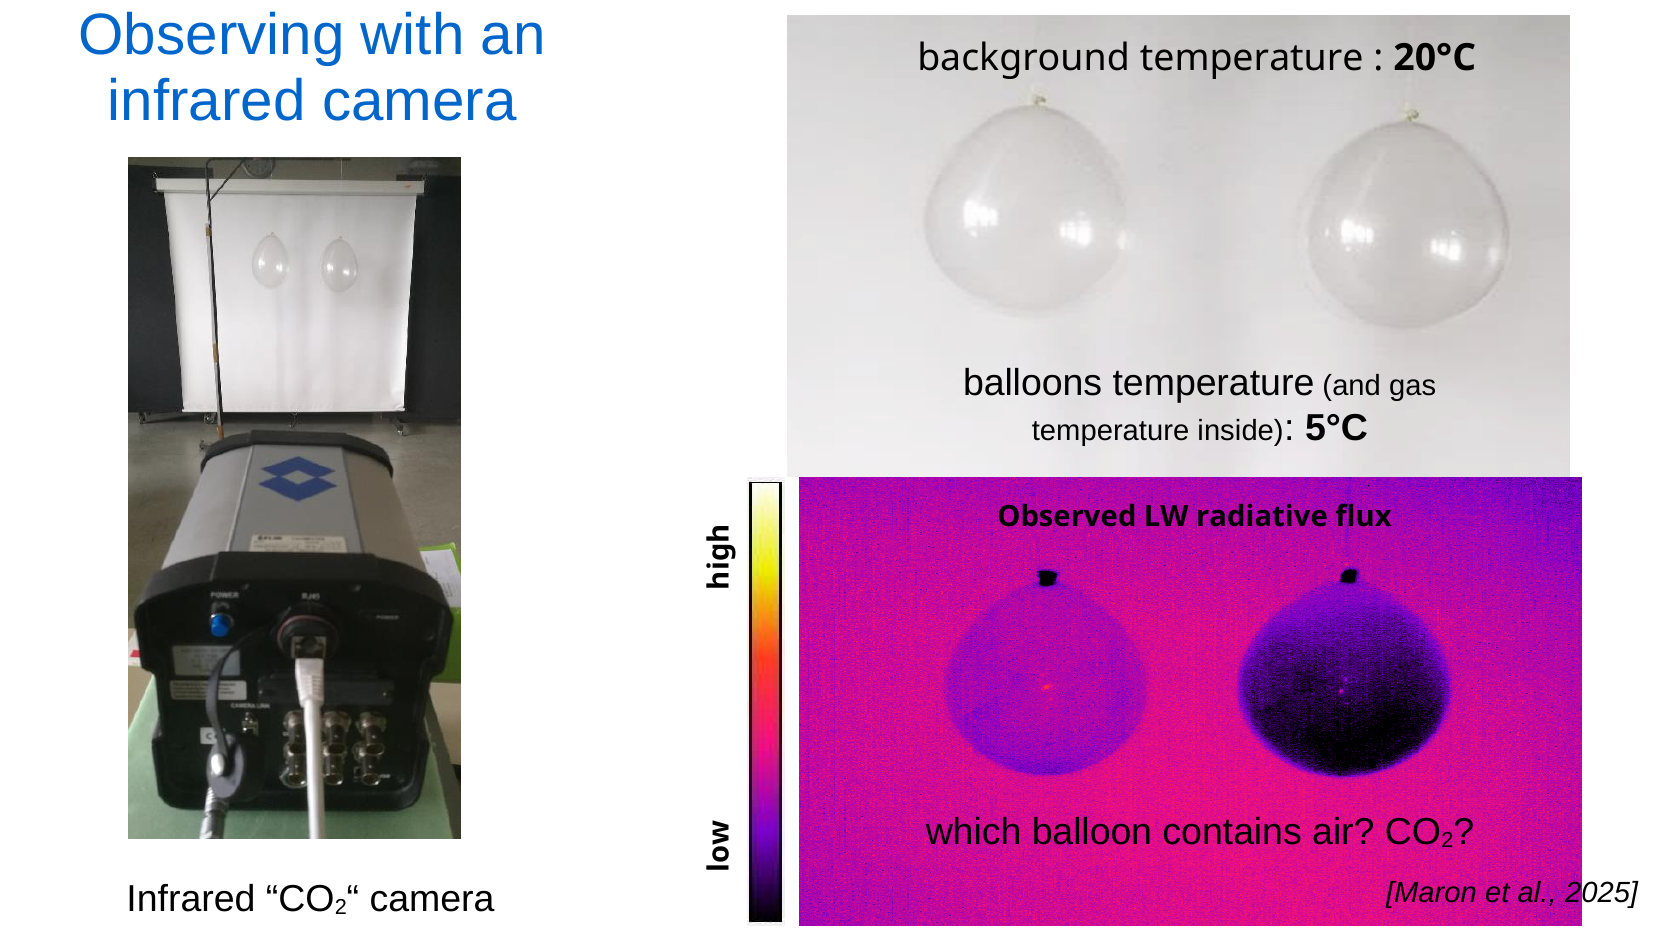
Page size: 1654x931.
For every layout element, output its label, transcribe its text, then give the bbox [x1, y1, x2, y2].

text_box low [692, 756, 742, 931]
text_box high [692, 467, 742, 647]
picture [128, 157, 461, 839]
text_box Observed LW radiative flux [884, 489, 1506, 540]
text_box background temperature : 20°C [807, 25, 1586, 86]
text_box balloons temperature (and gas temperature inside): 5°C [888, 350, 1512, 456]
text_box which balloon contains air? CO2? [888, 799, 1512, 860]
text_box Infrared “CO2“ camera [75, 866, 546, 927]
picture [787, 15, 1582, 926]
text_box [Maron et al., 2025] [1308, 874, 1654, 931]
picture [747, 477, 785, 926]
title Observing with an infrared camera [0, 0, 625, 142]
